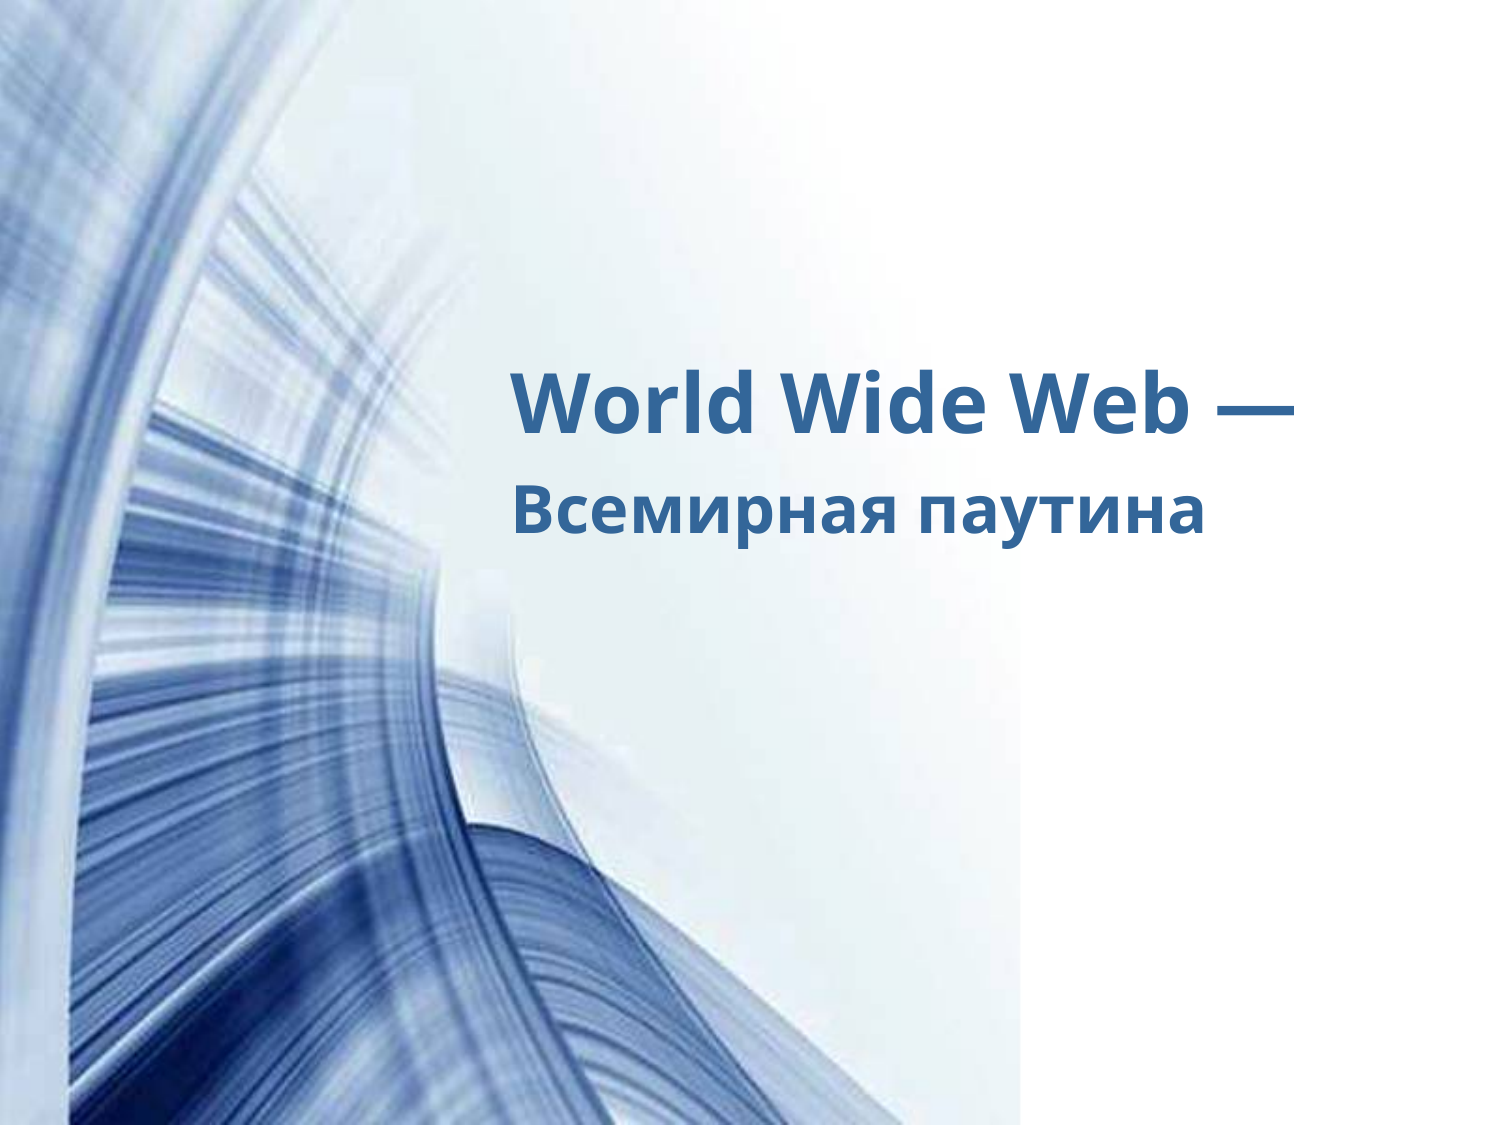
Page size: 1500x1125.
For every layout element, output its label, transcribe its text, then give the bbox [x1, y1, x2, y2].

text_box World Wide Web — Всемирная паутина [496, 342, 1335, 658]
picture [0, 0, 1500, 1125]
